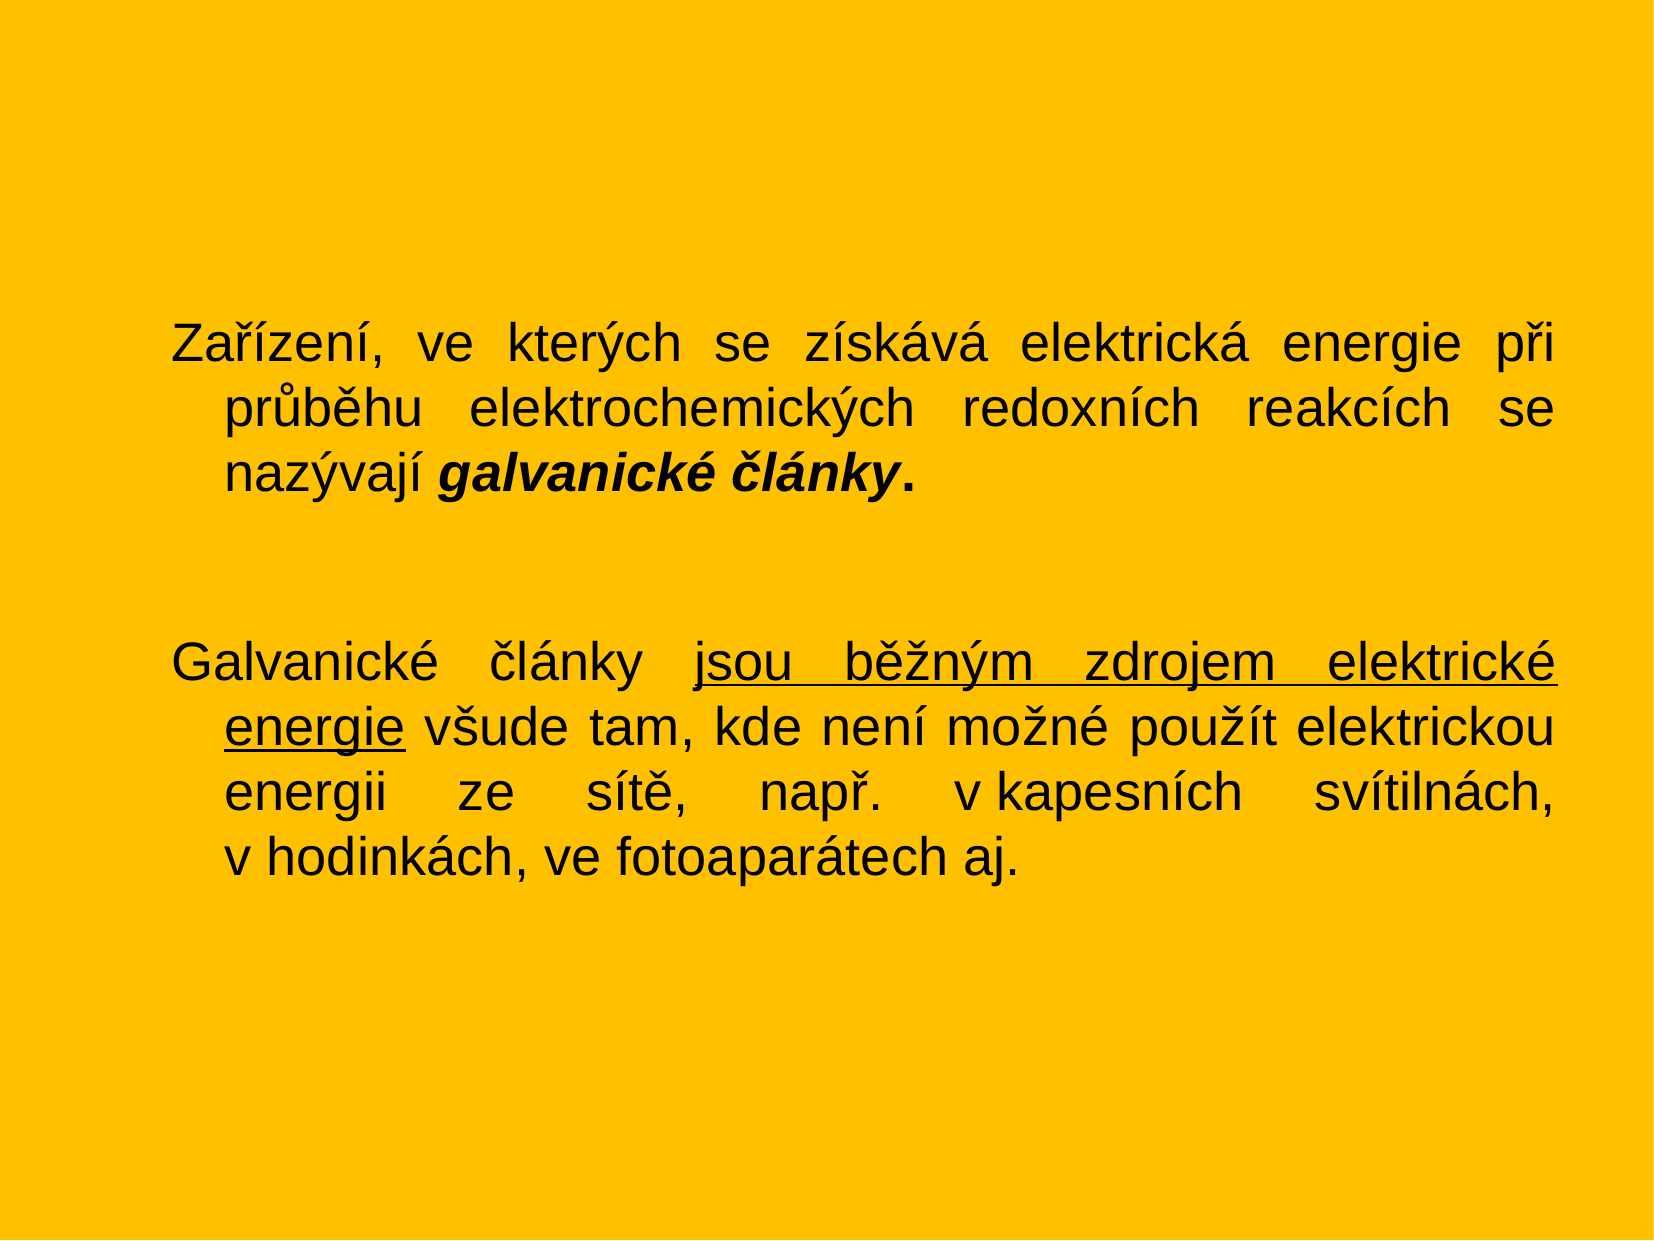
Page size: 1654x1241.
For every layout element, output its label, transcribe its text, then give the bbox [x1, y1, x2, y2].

list Zařízení, ve kterých se získává elektrická energie při průběhu elektrochemických redoxních reakcích se nazývají galvanické články. Galvanické články jsou běžným zdrojem elektrické energie všude tam, kde není možné použít elektrickou energii ze sítě, např. v kapesních svítilnách, v hodinkách, ve fotoaparátech aj. [82, 118, 1571, 1122]
